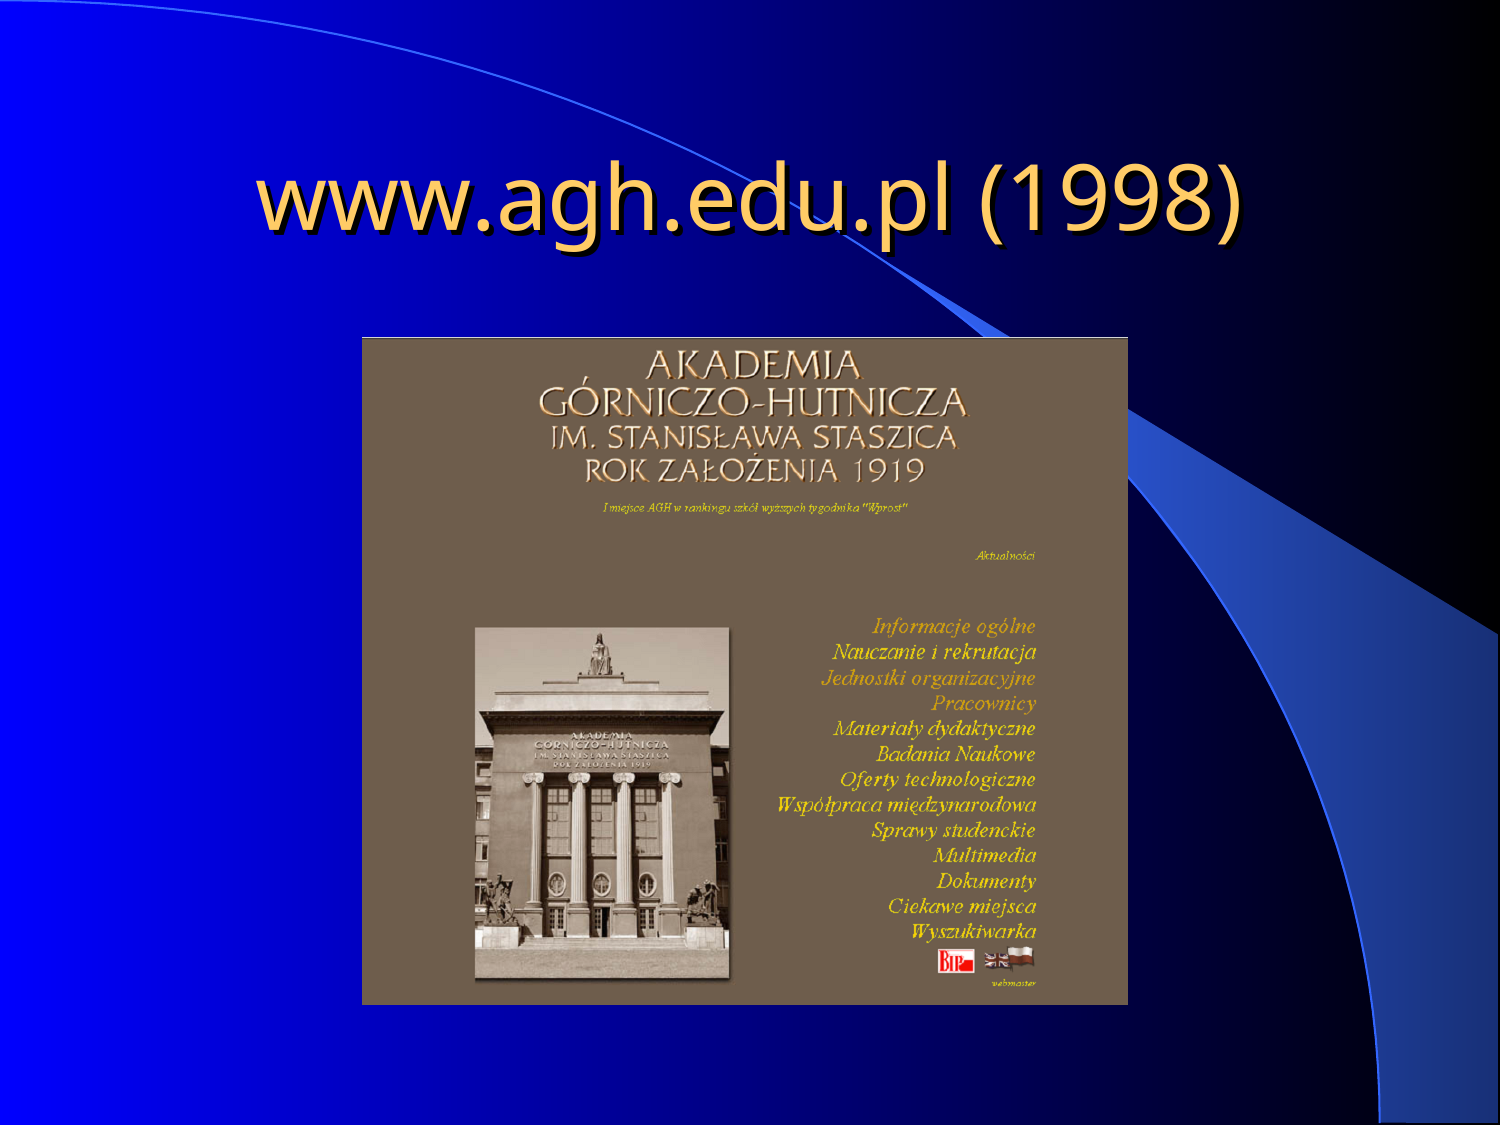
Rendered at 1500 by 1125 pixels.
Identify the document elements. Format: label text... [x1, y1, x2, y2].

title www.agh.edu.pl (1998) [112, 99, 1388, 288]
chart [362, 337, 1128, 1005]
